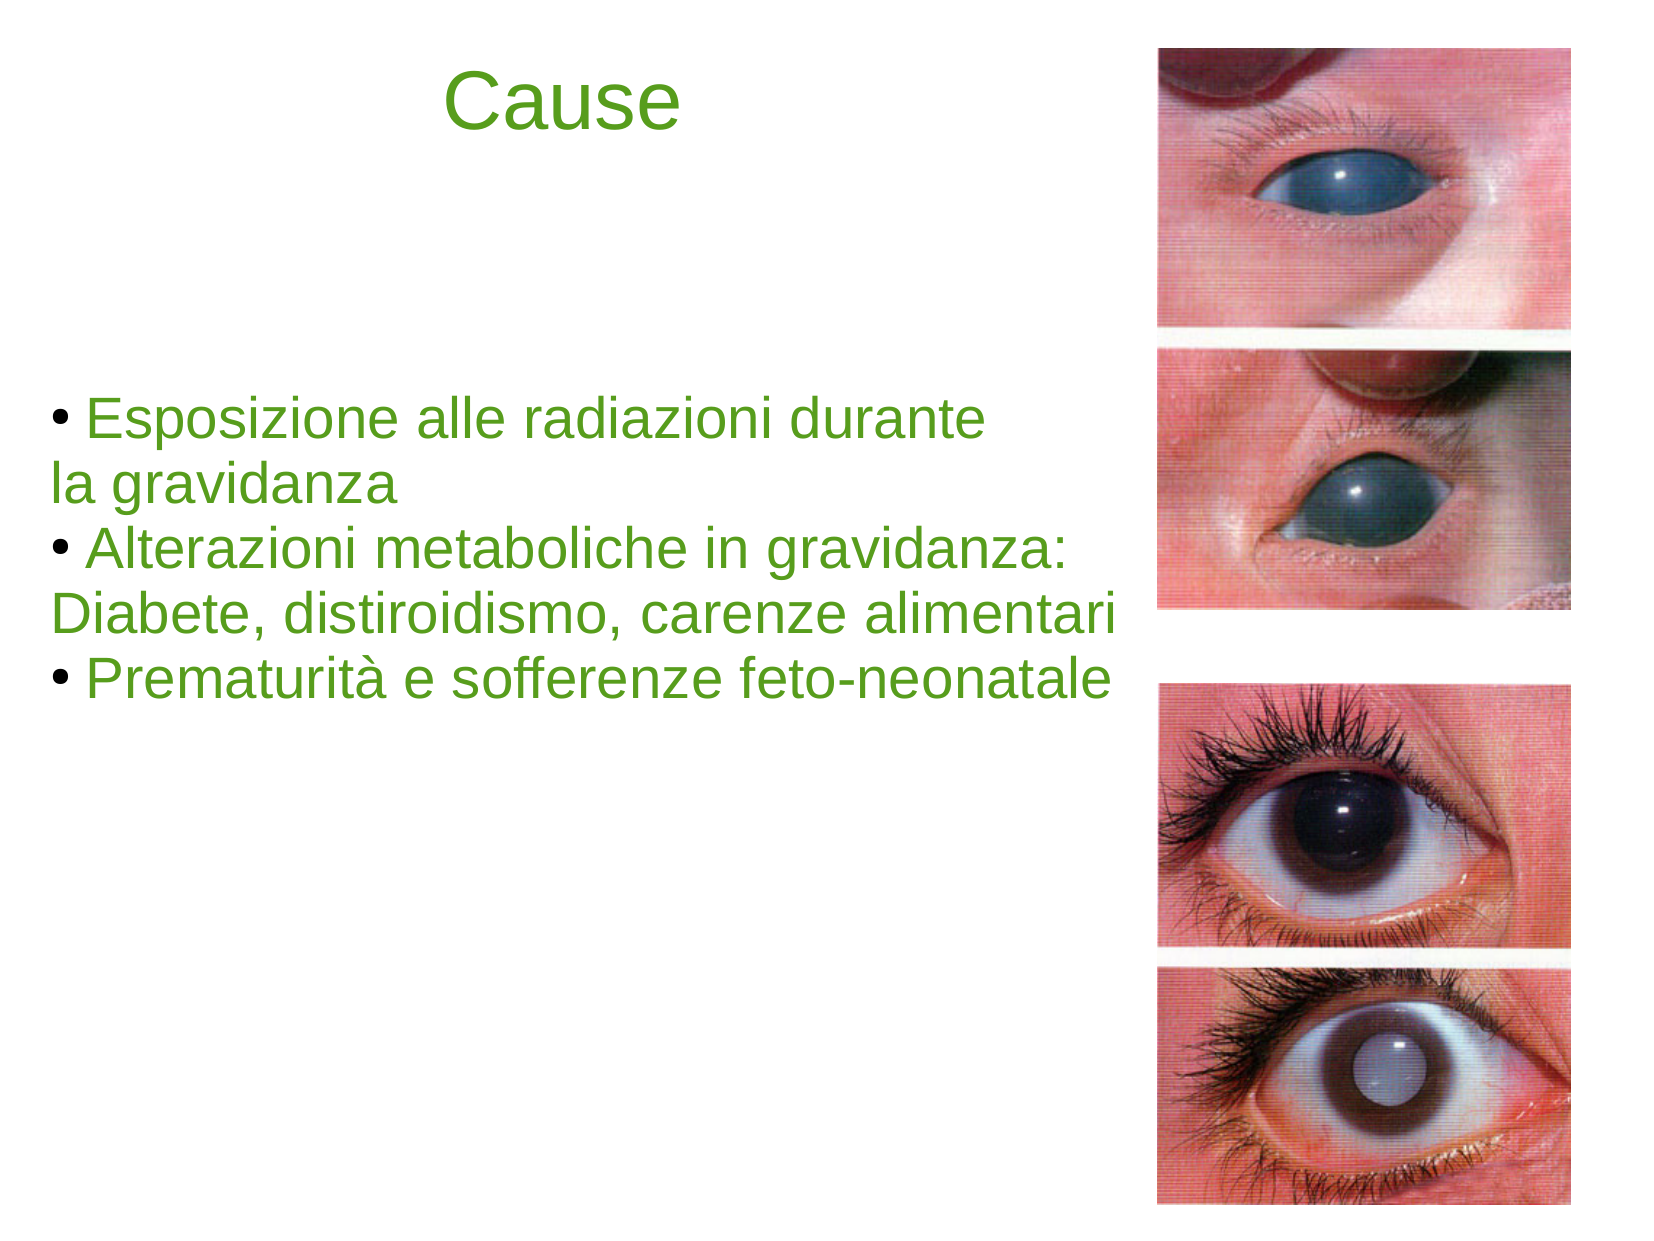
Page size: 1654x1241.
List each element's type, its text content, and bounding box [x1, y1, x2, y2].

text_box Esposizione alle radiazioni durante la gravidanza Alterazioni metaboliche in gravidanza: Diabete, distiroidismo, carenze alimentari Prematurità e sofferenze feto-neonatale [35, 377, 1134, 717]
text_box Cause [427, 47, 698, 156]
picture [1157, 683, 1571, 1205]
picture [1157, 48, 1571, 610]
